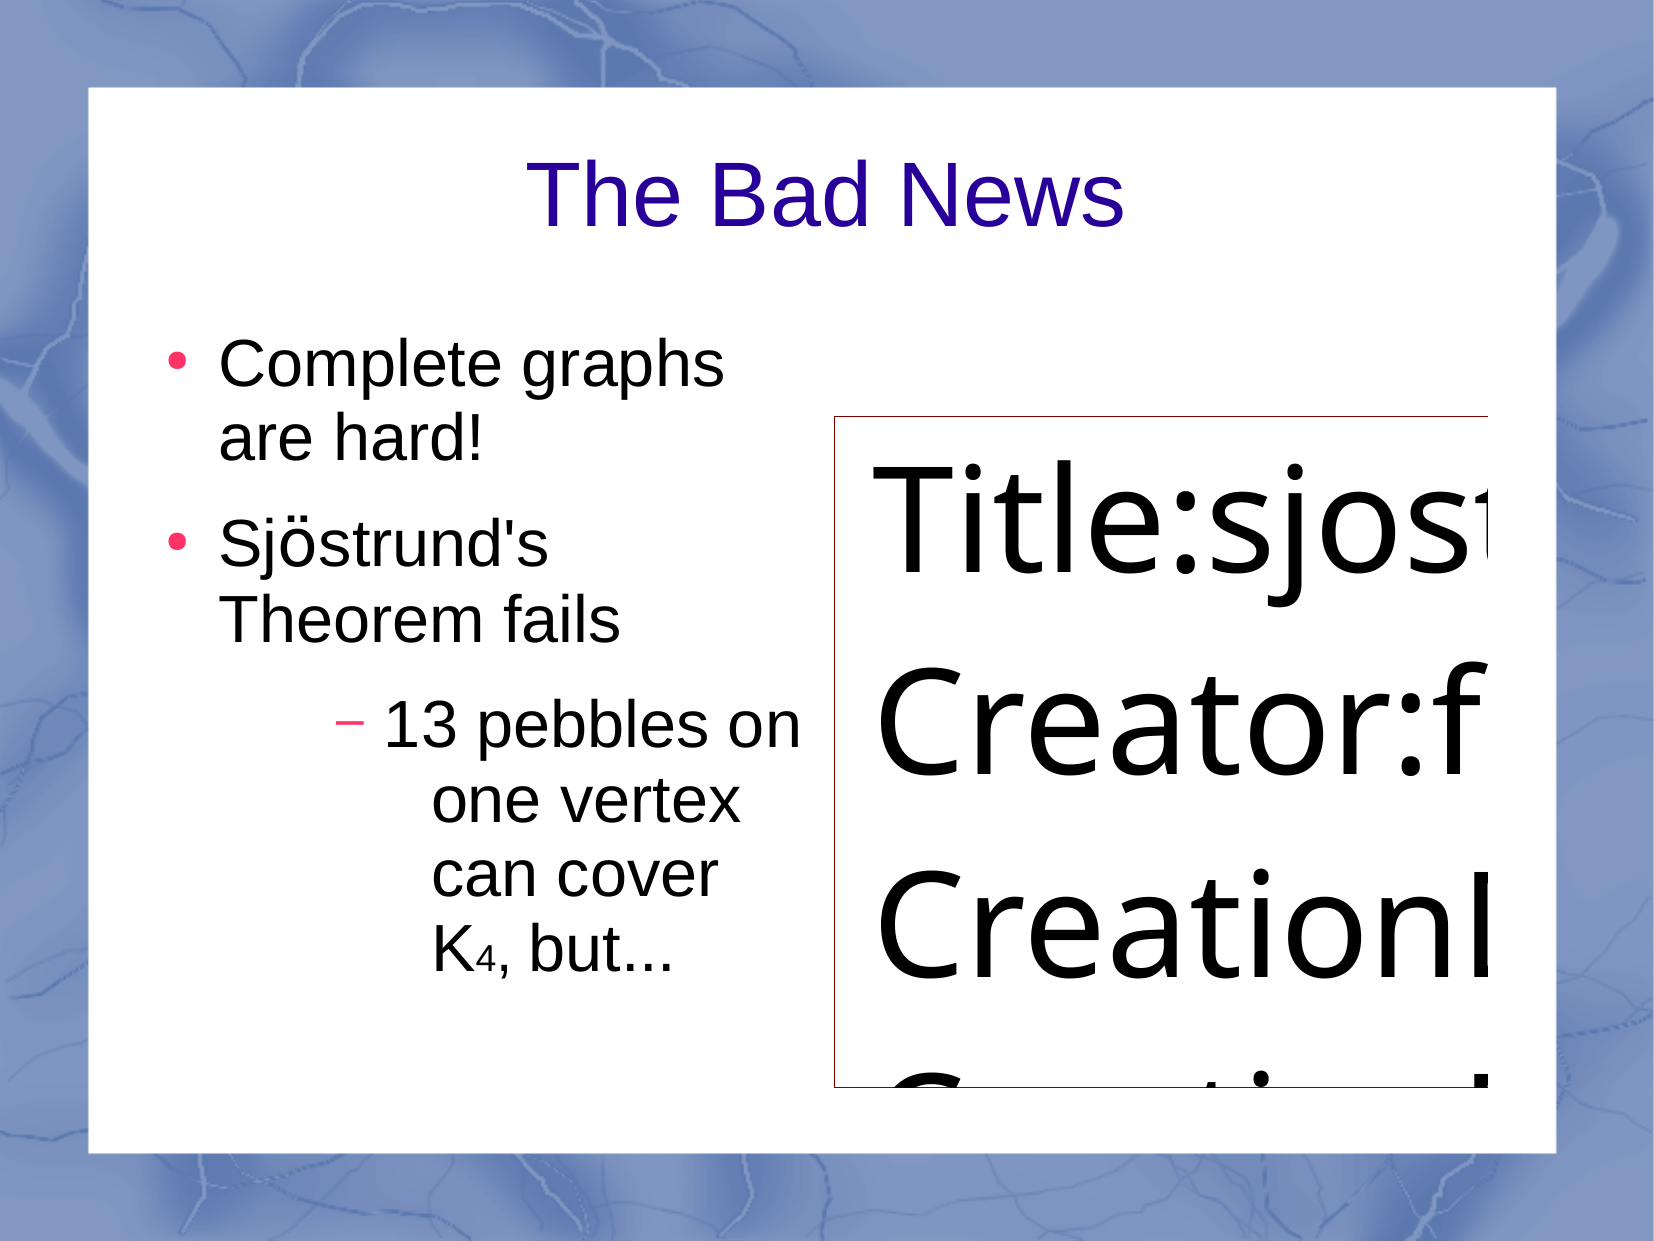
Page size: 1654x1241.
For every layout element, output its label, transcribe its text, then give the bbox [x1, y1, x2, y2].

list Complete graphs are hard! Sjöstrund's Theorem fails 13 pebbles on one vertex can cover K4, but... [147, 325, 811, 1145]
title The Bad News [118, 90, 1536, 298]
picture [0, 0, 1654, 1241]
